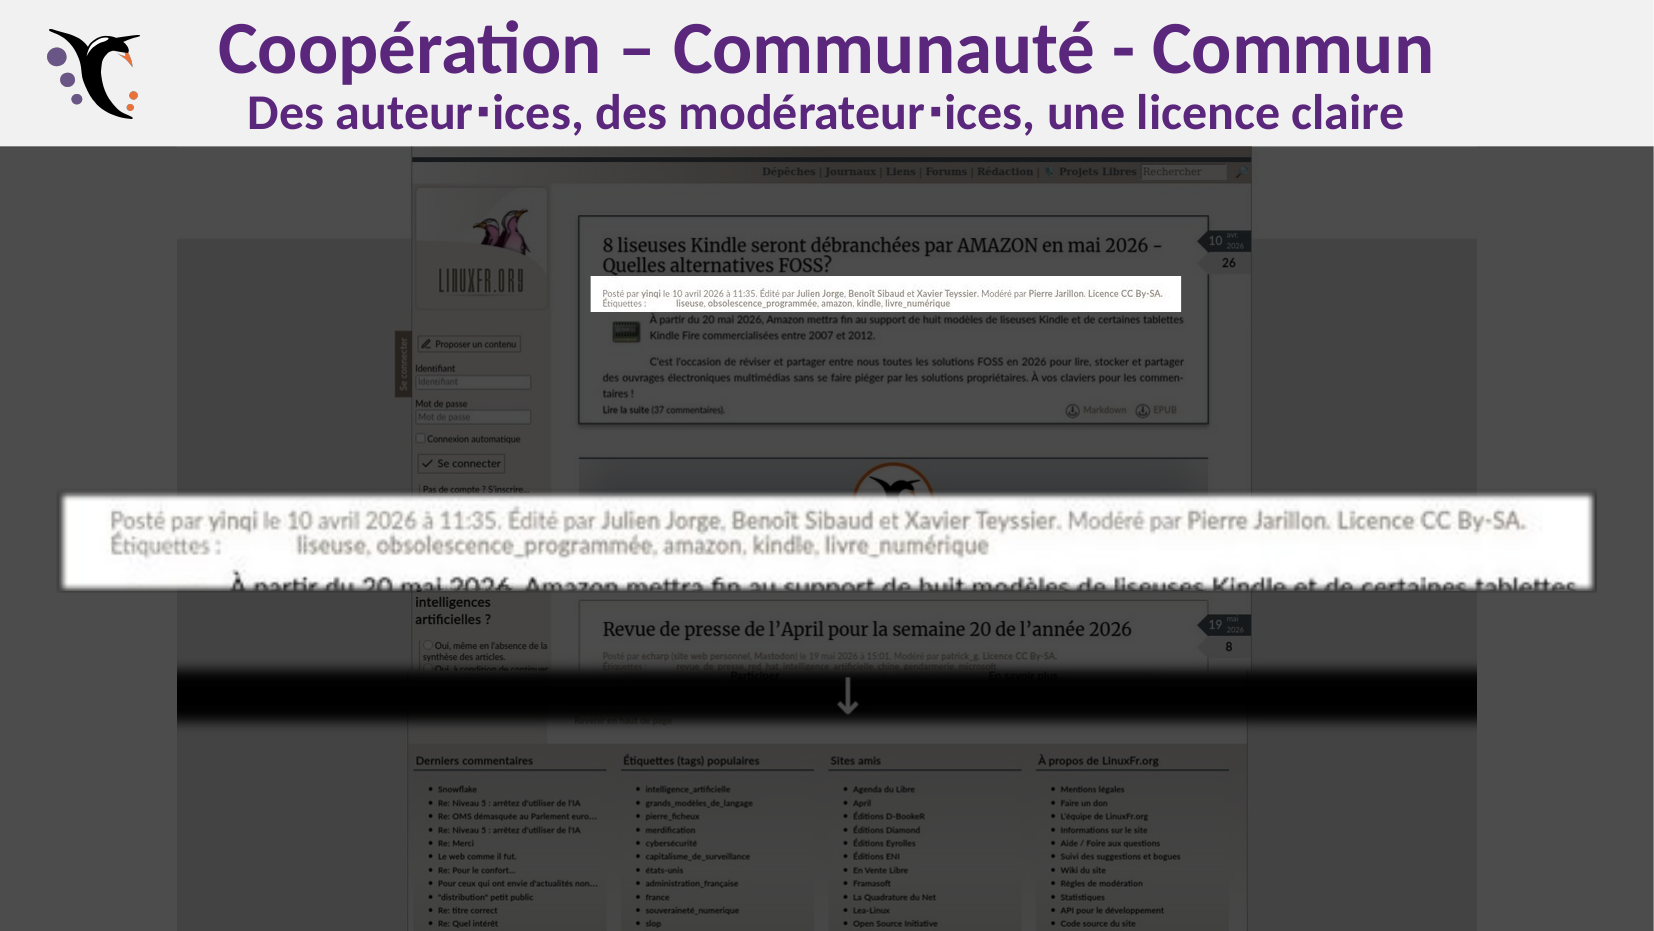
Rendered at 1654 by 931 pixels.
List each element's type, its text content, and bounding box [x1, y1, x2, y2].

picture [59, 490, 1595, 591]
picture [590, 276, 1182, 312]
picture [47, 29, 82, 119]
text_box [0, 146, 1654, 931]
title Coopération – Communauté - Commun Des auteur⋅ices, des modérateur⋅ices, une licence claire [82, 1, 1571, 146]
